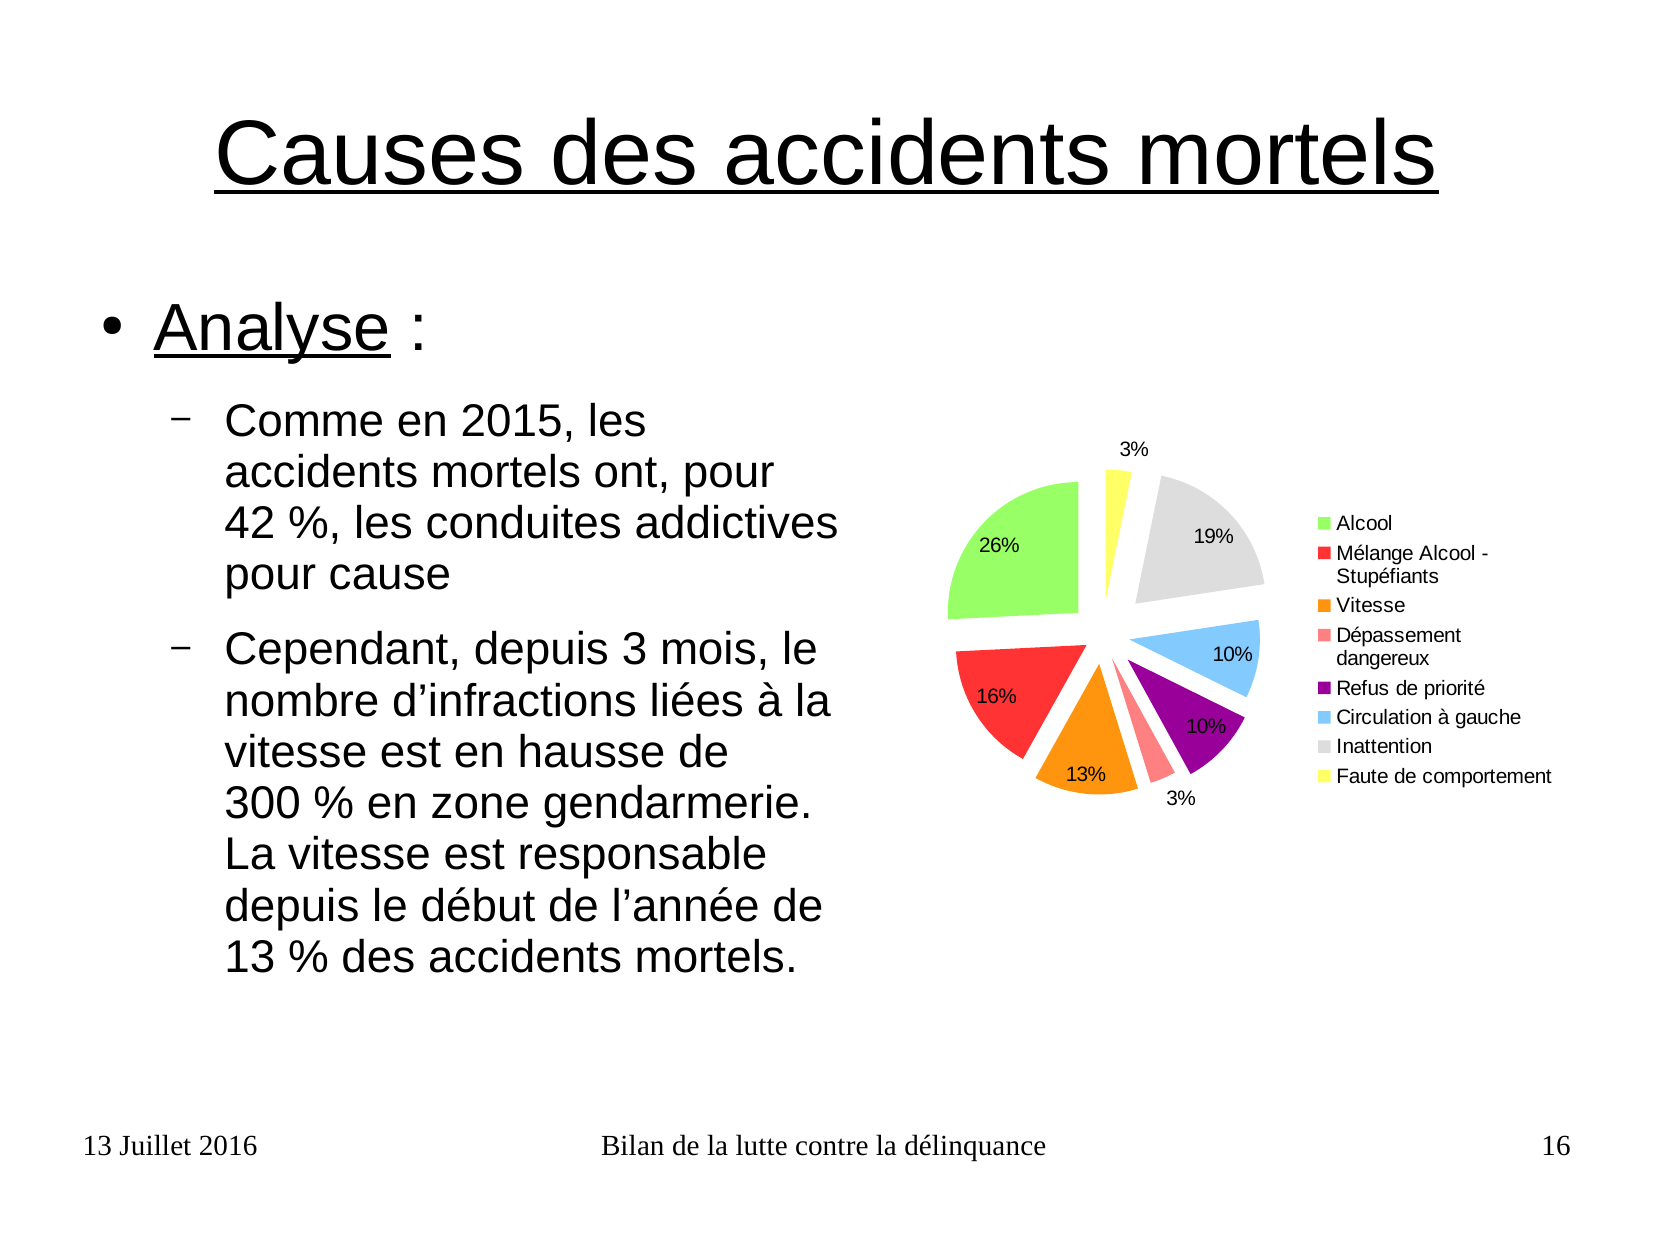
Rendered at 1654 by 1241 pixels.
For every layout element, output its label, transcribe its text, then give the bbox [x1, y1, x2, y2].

list Analyse : Comme en 2015, les accidents mortels ont, pour 42 %, les conduites addictives pour cause Cependant, depuis 3 mois, le nombre d’infractions liées à la vitesse est en hausse de 300 % en zone gendarmerie. La vitesse est responsable depuis le début de l’année de 13 % des accidents mortels. [82, 290, 851, 1010]
title Causes des accidents mortels [82, 49, 1571, 257]
chart [851, 290, 1572, 1010]
